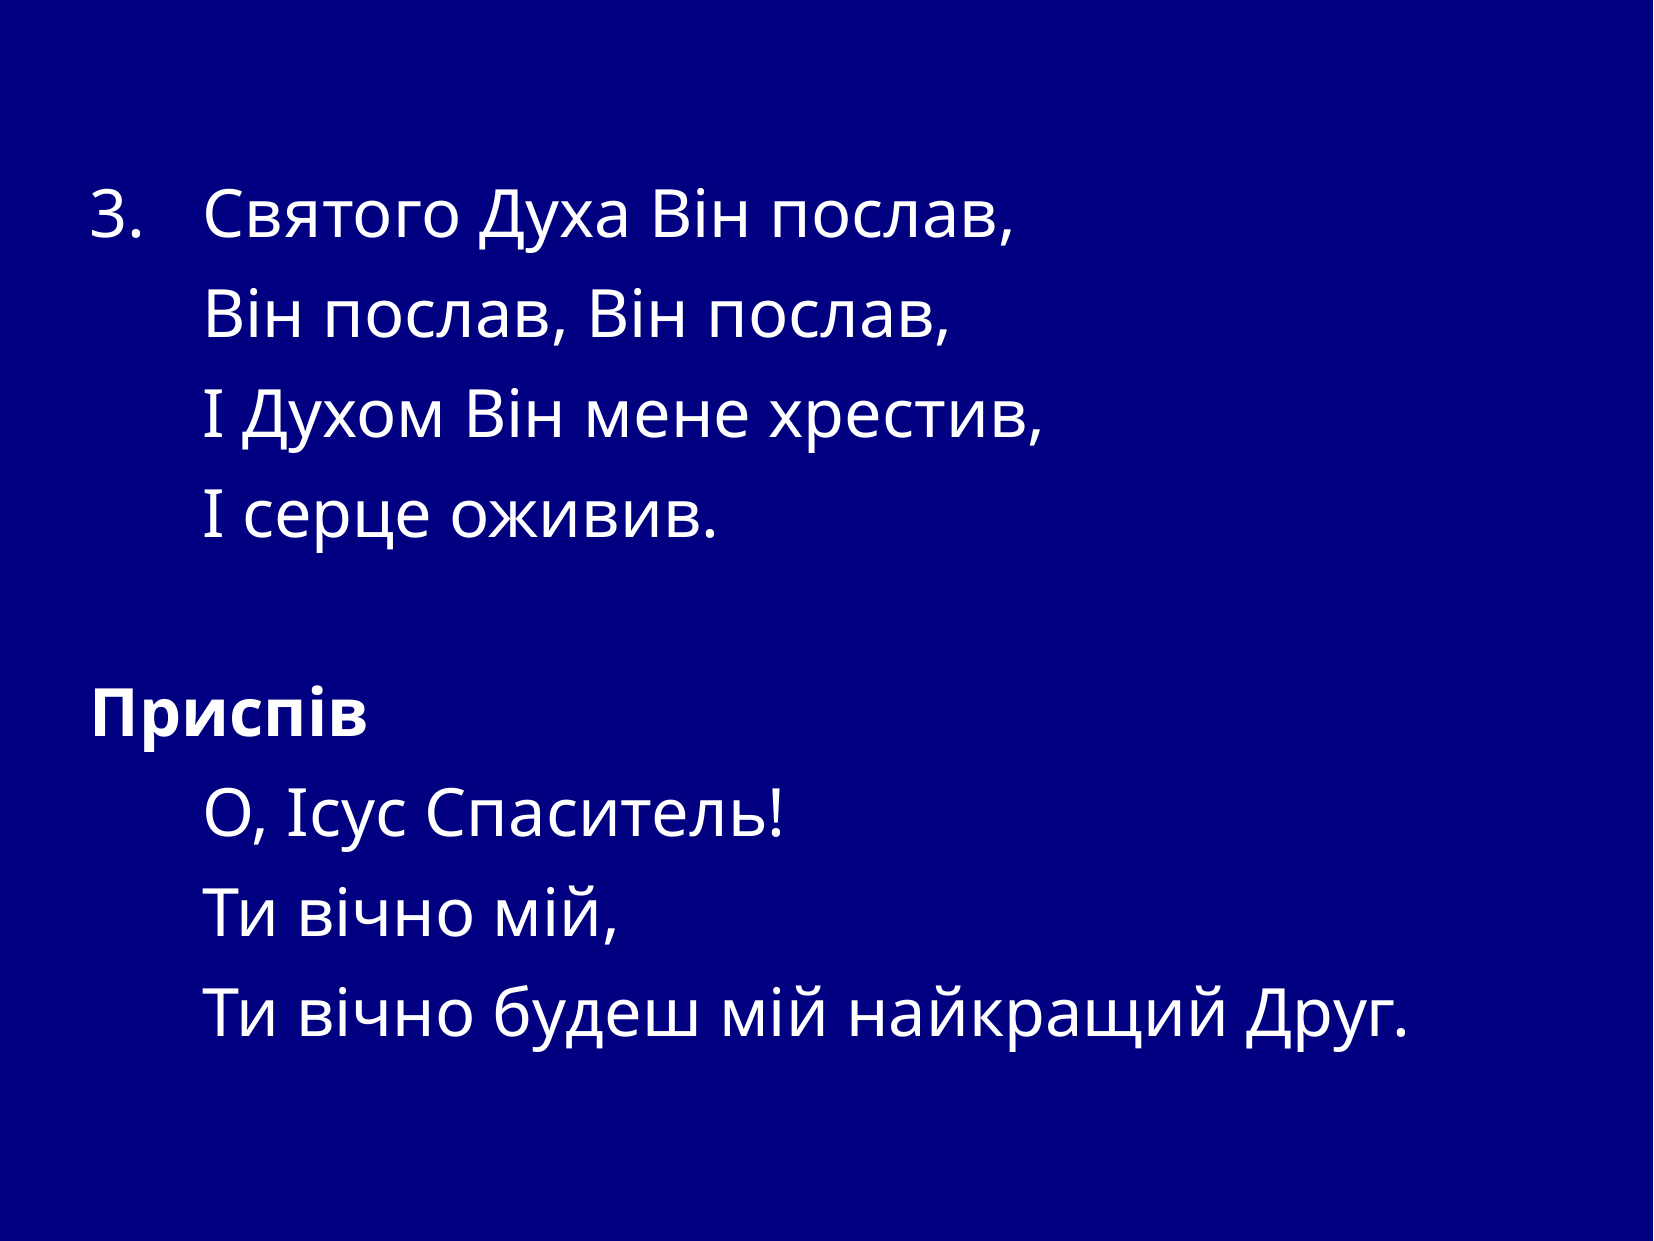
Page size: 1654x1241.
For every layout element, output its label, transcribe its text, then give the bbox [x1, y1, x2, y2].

text_box 3. Святого Духа Він послав, Він послав, Він послав, І Духом Він мене хрестив, І серце оживив. Приспів О, Ісус Спаситель! Ти вічно мій, Ти вічно будеш мій найкращий Друг. [75, 150, 1576, 1163]
